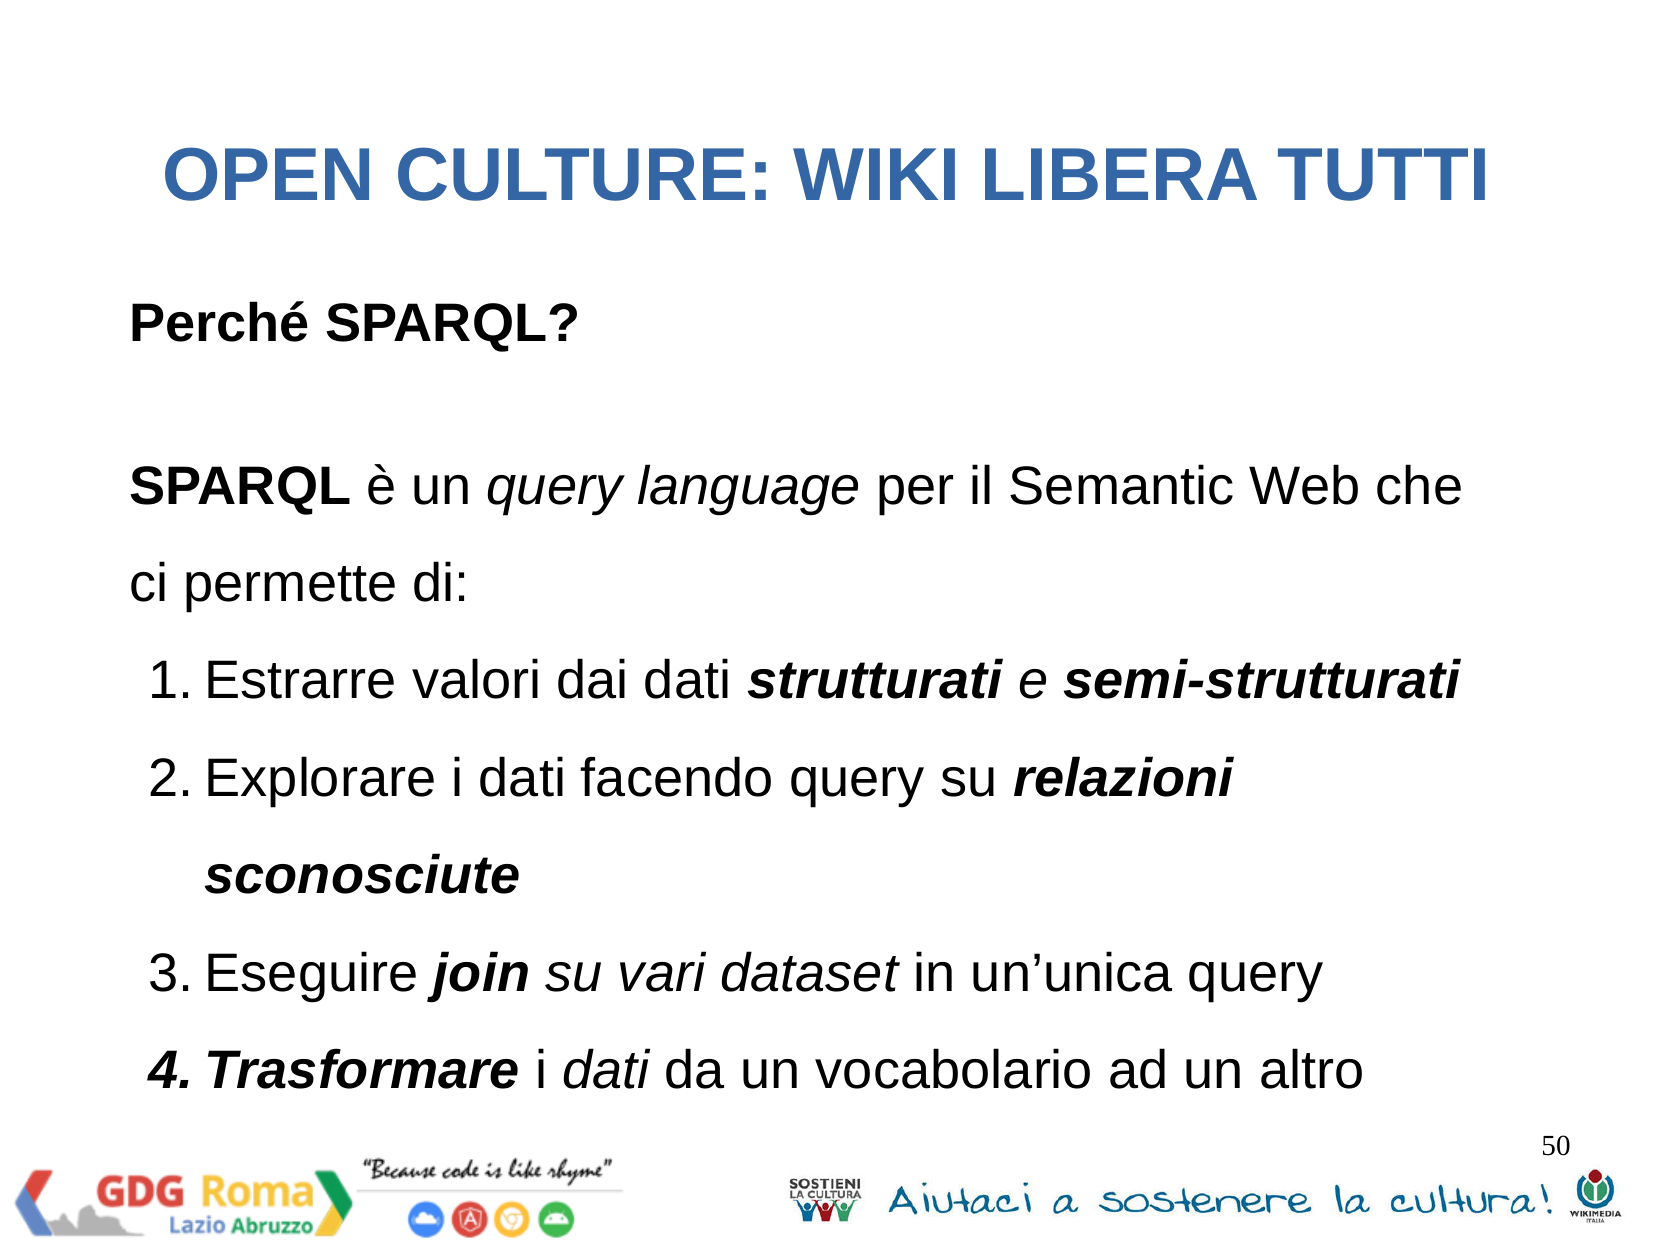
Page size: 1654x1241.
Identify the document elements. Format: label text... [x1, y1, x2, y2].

picture [772, 1163, 1648, 1233]
picture [11, 1155, 626, 1241]
title OPEN CULTURE: WIKI LIBERA TUTTI [11, 17, 1642, 249]
text_box Perché SPARQL? SPARQL è un query language per il Semantic Web che ci permette di: Estrarre valori dai dati strutturati e semi-strutturati Explorare i dati facendo query su relazioni sconosciute Eseguire join su vari dataset in un’unica query Trasformare i dati da un vocabolario ad un altro [114, 272, 1516, 889]
